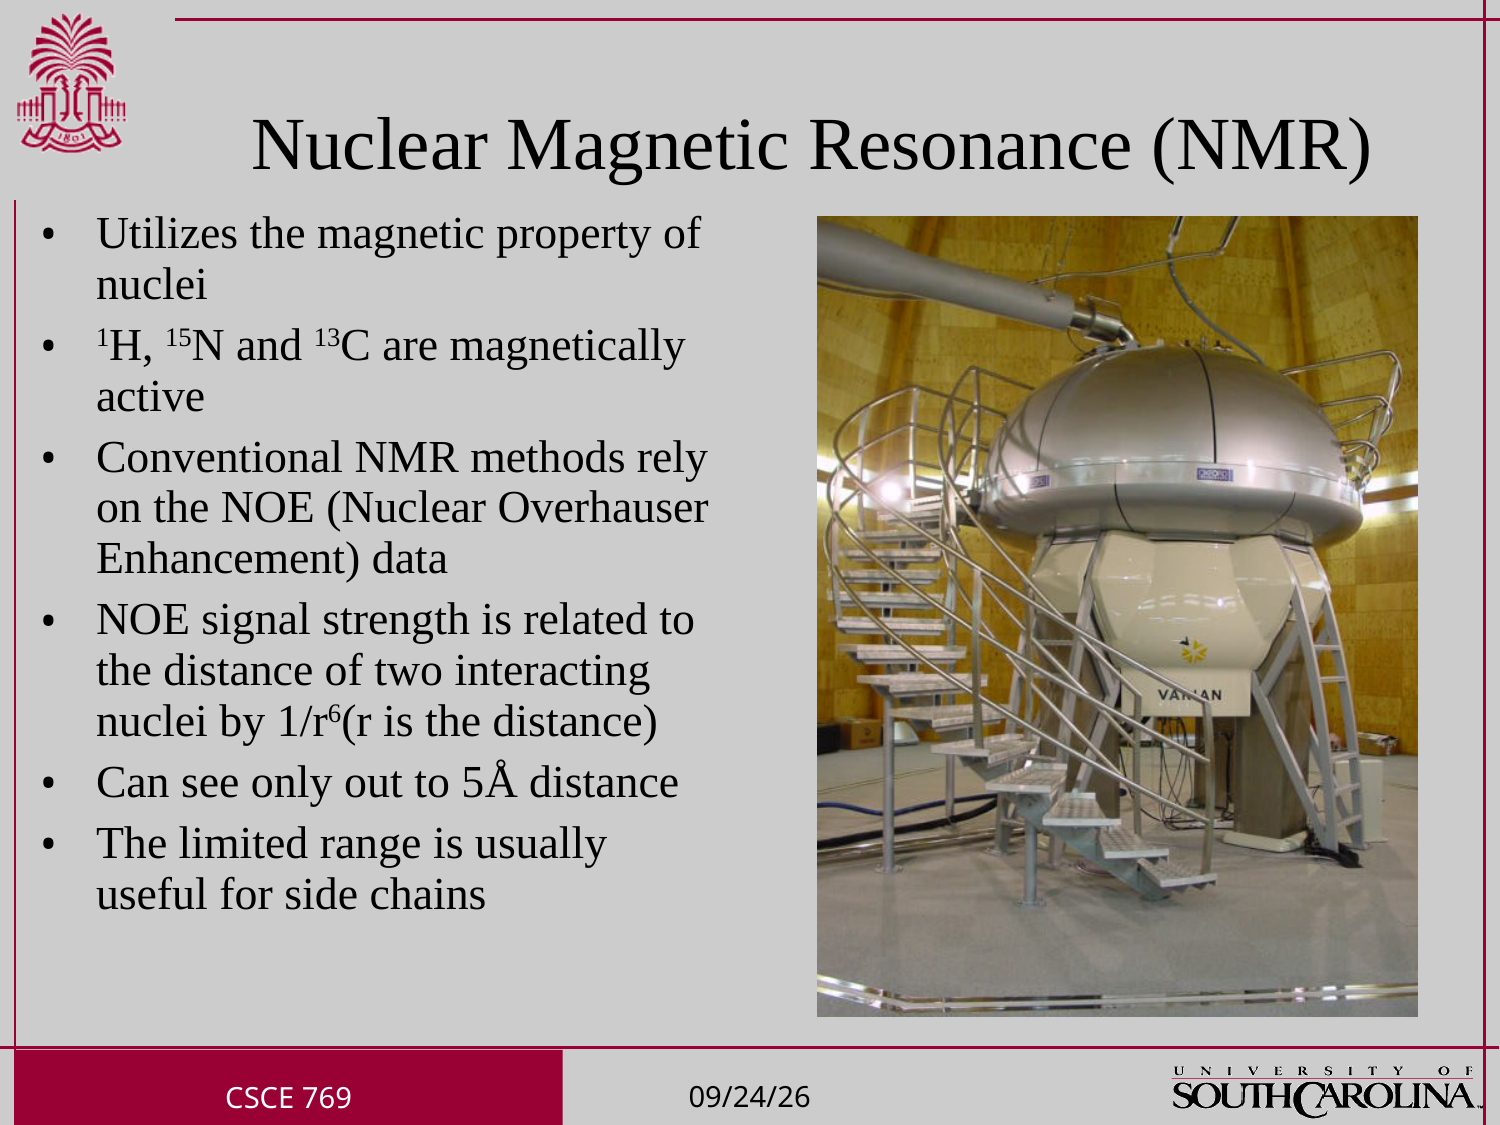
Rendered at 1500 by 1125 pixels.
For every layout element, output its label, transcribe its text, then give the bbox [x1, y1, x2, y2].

list Utilizes the magnetic property of nuclei 1H, 15N and 13C are magnetically active Conventional NMR methods rely on the NOE (Nuclear Overhauser Enhancement) data NOE signal strength is related to the distance of two interacting nuclei by 1/r6(r is the distance) Can see only out to 5Å distance The limited range is usually useful for side chains [24, 200, 733, 1028]
picture [1162, 1049, 1483, 1125]
picture [817, 216, 1418, 1017]
picture [12, 12, 131, 155]
title Nuclear Magnetic Resonance (NMR) [174, 15, 1450, 194]
